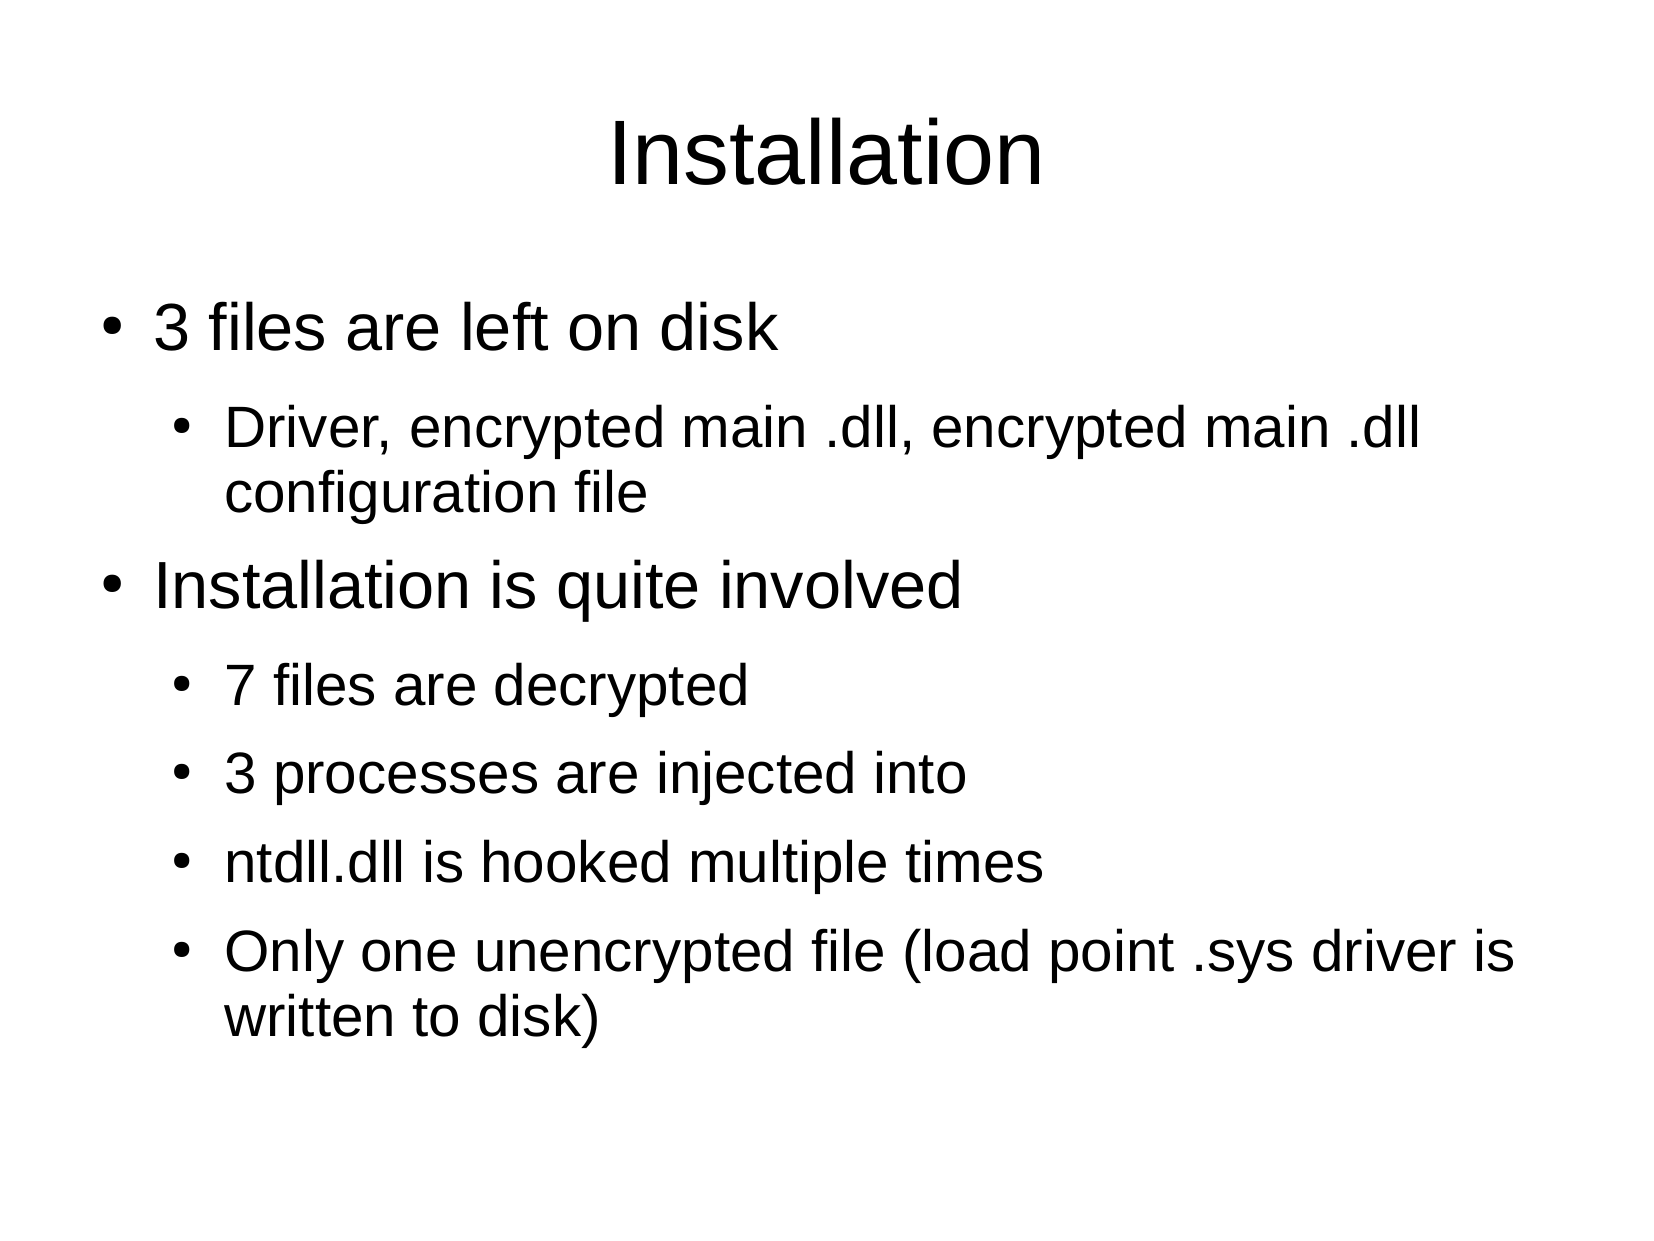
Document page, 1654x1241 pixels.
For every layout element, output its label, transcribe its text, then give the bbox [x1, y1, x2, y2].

list 3 files are left on disk Driver, encrypted main .dll, encrypted main .dll configuration file Installation is quite involved 7 files are decrypted 3 processes are injected into ntdll.dll is hooked multiple times Only one unencrypted file (load point .sys driver is written to disk) [82, 290, 1571, 1109]
title Installation [82, 49, 1571, 257]
